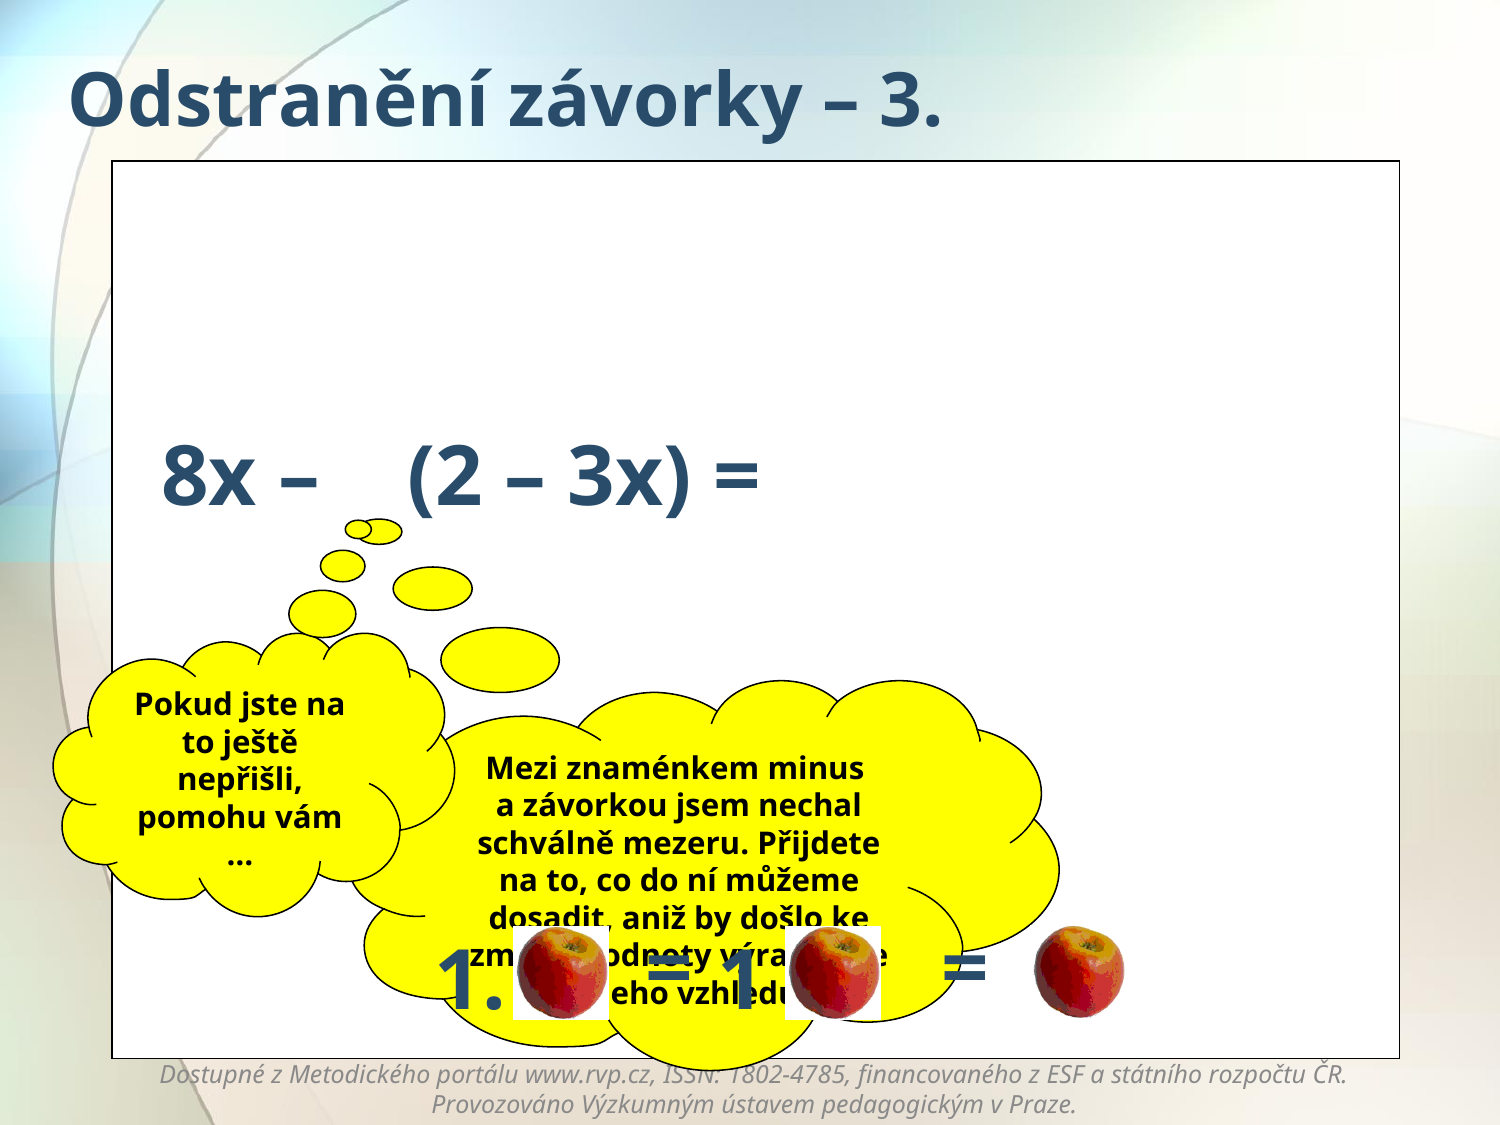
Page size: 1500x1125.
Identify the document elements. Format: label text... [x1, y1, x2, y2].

text_box 1. [420, 940, 513, 1012]
text_box Mezi znaménkem minus a závorkou jsem nechal schválně mezeru. Přijdete na to, co do ní můžeme dosadit, aniž by došlo ke změně hodnoty výrazu, ale jen jeho vzhledu? [440, 627, 560, 693]
text_box Odstranění závorky – 3. [53, 54, 1471, 138]
text_box Pokud jste na to ještě nepřišli, pomohu vám … [53, 590, 455, 917]
text_box Pokud jste na to ještě nepřišli, pomohu vám … [320, 550, 366, 582]
text_box 1 [702, 940, 785, 1012]
text_box [112, 160, 1400, 1059]
picture [0, 0, 1500, 1125]
text_box Mezi znaménkem minus a závorkou jsem nechal schválně mezeru. Přijdete na to, co do ní můžeme dosadit, aniž by došlo ke změně hodnoty výrazu, ale jen jeho vzhledu? [393, 566, 473, 611]
text_box 8x – (2 – 3x) = [146, 437, 820, 508]
text_box [112, 874, 653, 1059]
text_box = [631, 928, 726, 1000]
text_box Mezi znaménkem minus a závorkou jsem nechal schválně mezeru. Přijdete na to, co do ní můžeme dosadit, aniž by došlo ke změně hodnoty výrazu, ale jen jeho vzhledu? [352, 680, 1060, 1071]
text_box = [927, 928, 1022, 1000]
